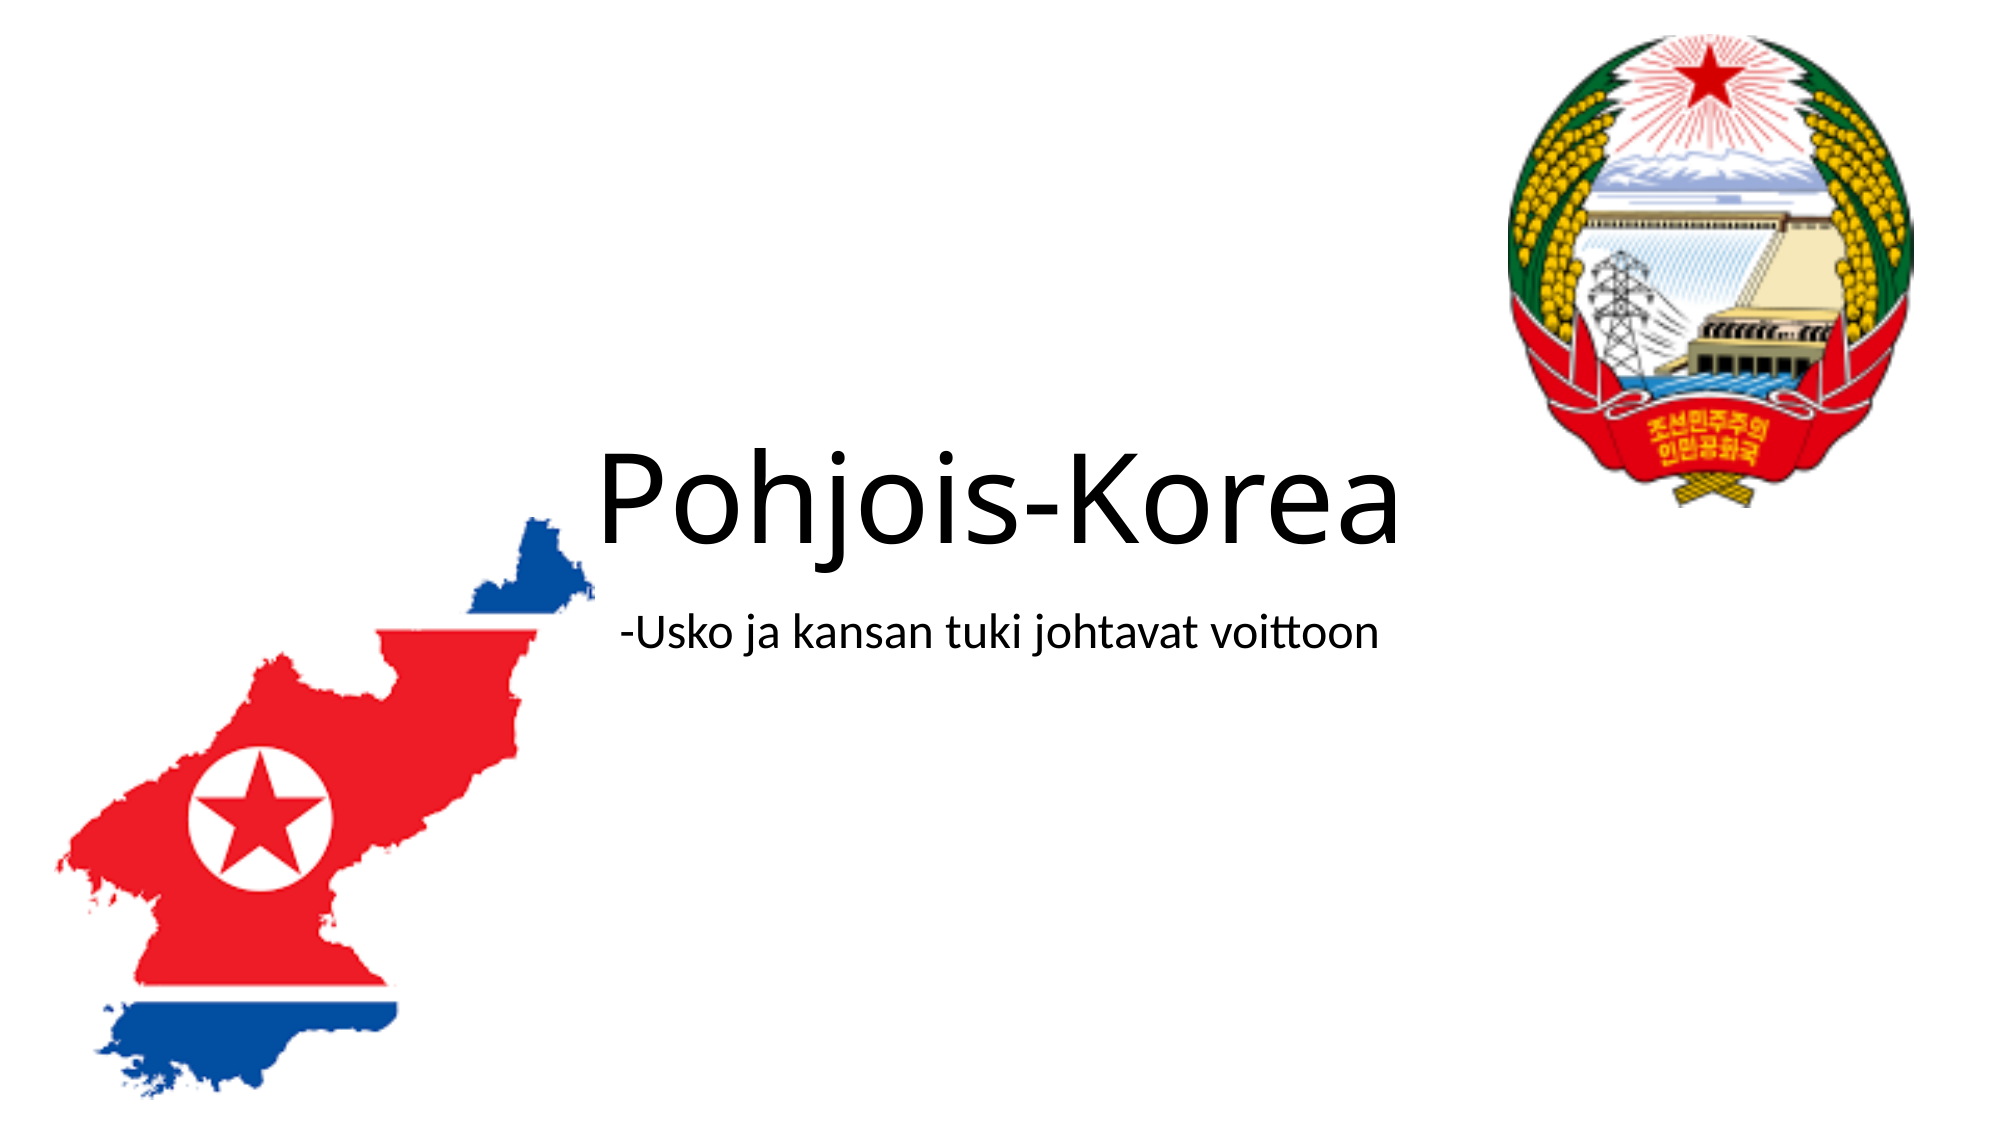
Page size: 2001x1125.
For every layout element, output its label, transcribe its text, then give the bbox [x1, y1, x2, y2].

picture [1508, 34, 1914, 508]
picture [54, 517, 595, 1100]
text_box -Usko ja kansan tuki johtavat voittoon [595, 590, 1750, 863]
text_box Pohjois-Korea [249, 184, 1750, 576]
